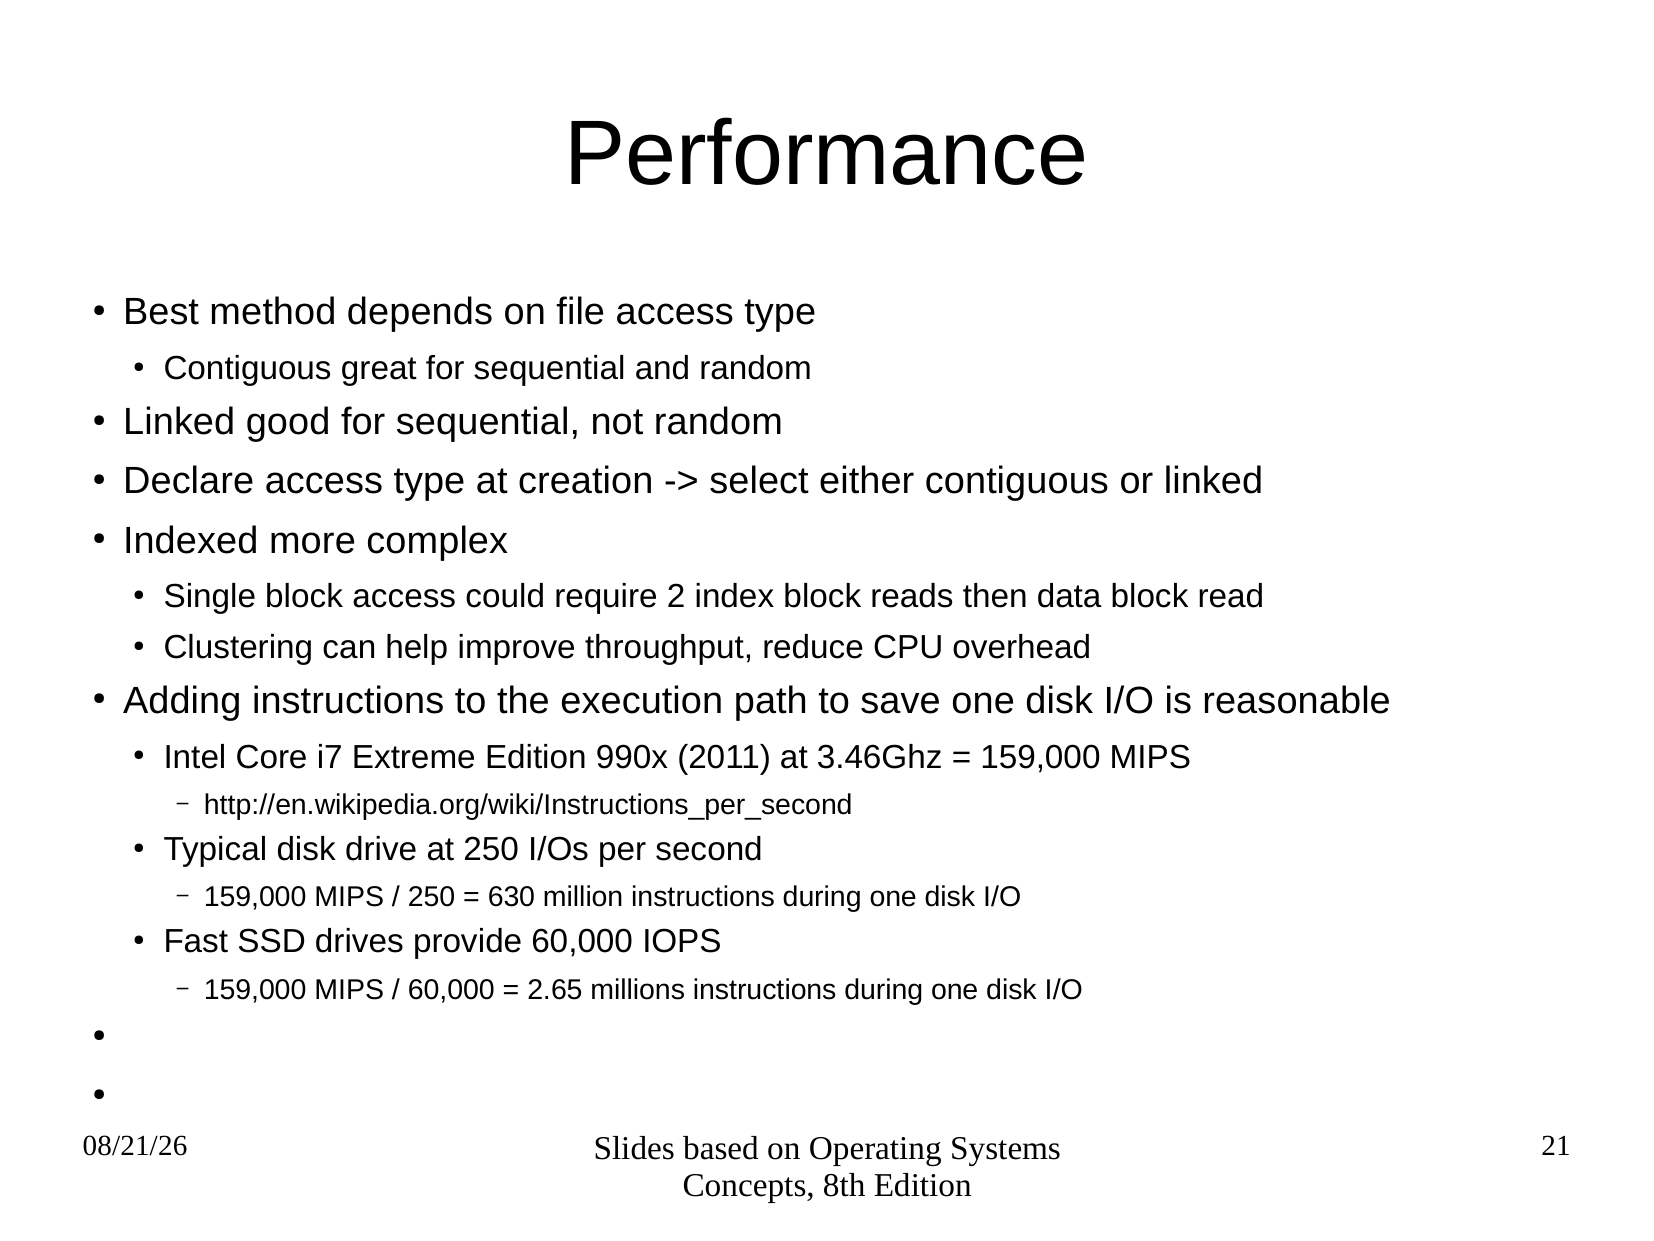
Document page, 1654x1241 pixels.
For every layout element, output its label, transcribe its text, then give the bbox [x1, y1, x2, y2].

title Performance [82, 49, 1571, 257]
list Best method depends on file access type Contiguous great for sequential and random Linked good for sequential, not random Declare access type at creation -> select either contiguous or linked Indexed more complex Single block access could require 2 index block reads then data block read Clustering can help improve throughput, reduce CPU overhead Adding instructions to the execution path to save one disk I/O is reasonable Intel Core i7 Extreme Edition 990x (2011) at 3.46Ghz = 159,000 MIPS http://en.wikipedia.org/wiki/Instructions_per_second Typical disk drive at 250 I/Os per second 159,000 MIPS / 250 = 630 million instructions during one disk I/O Fast SSD drives provide 60,000 IOPS 159,000 MIPS / 60,000 = 2.65 millions instructions during one disk I/O [82, 290, 1571, 1010]
